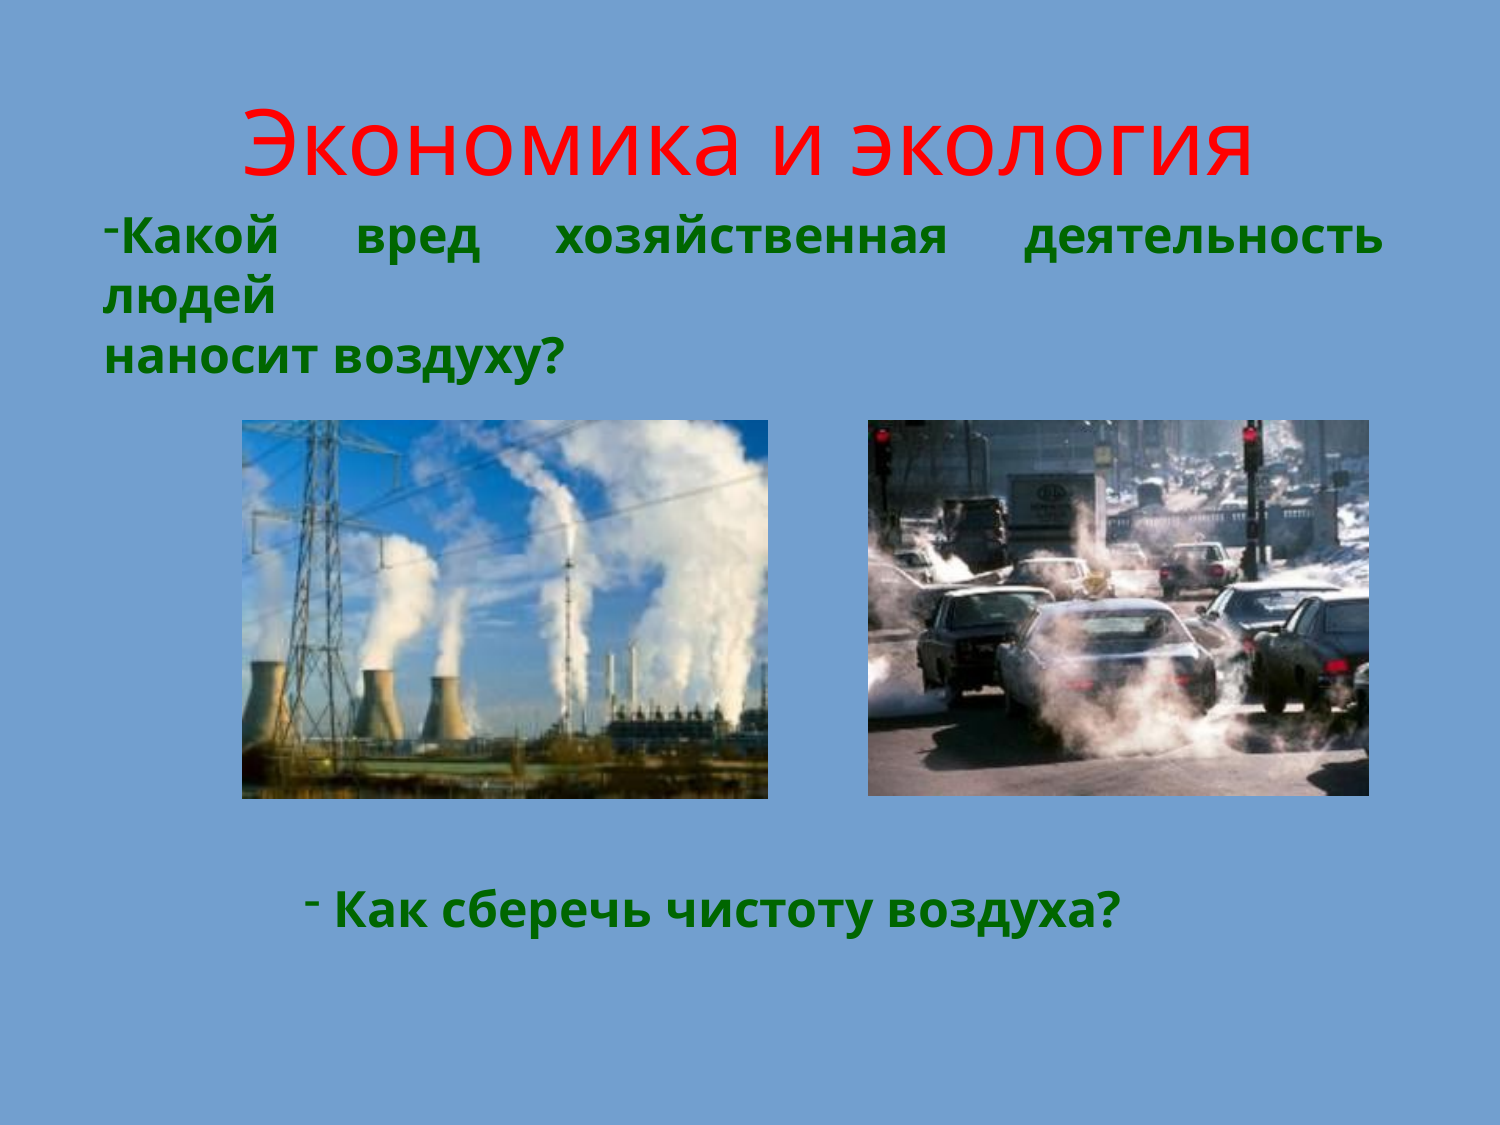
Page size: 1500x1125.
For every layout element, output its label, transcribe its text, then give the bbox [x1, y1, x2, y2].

picture [242, 420, 768, 799]
title Экономика и экология [75, 45, 1425, 233]
text_box Как сберечь чистоту воздуха? [289, 869, 1435, 945]
text_box Какой вред хозяйственная деятельность людей наносит воздуху? [88, 196, 1400, 392]
picture [868, 420, 1369, 796]
